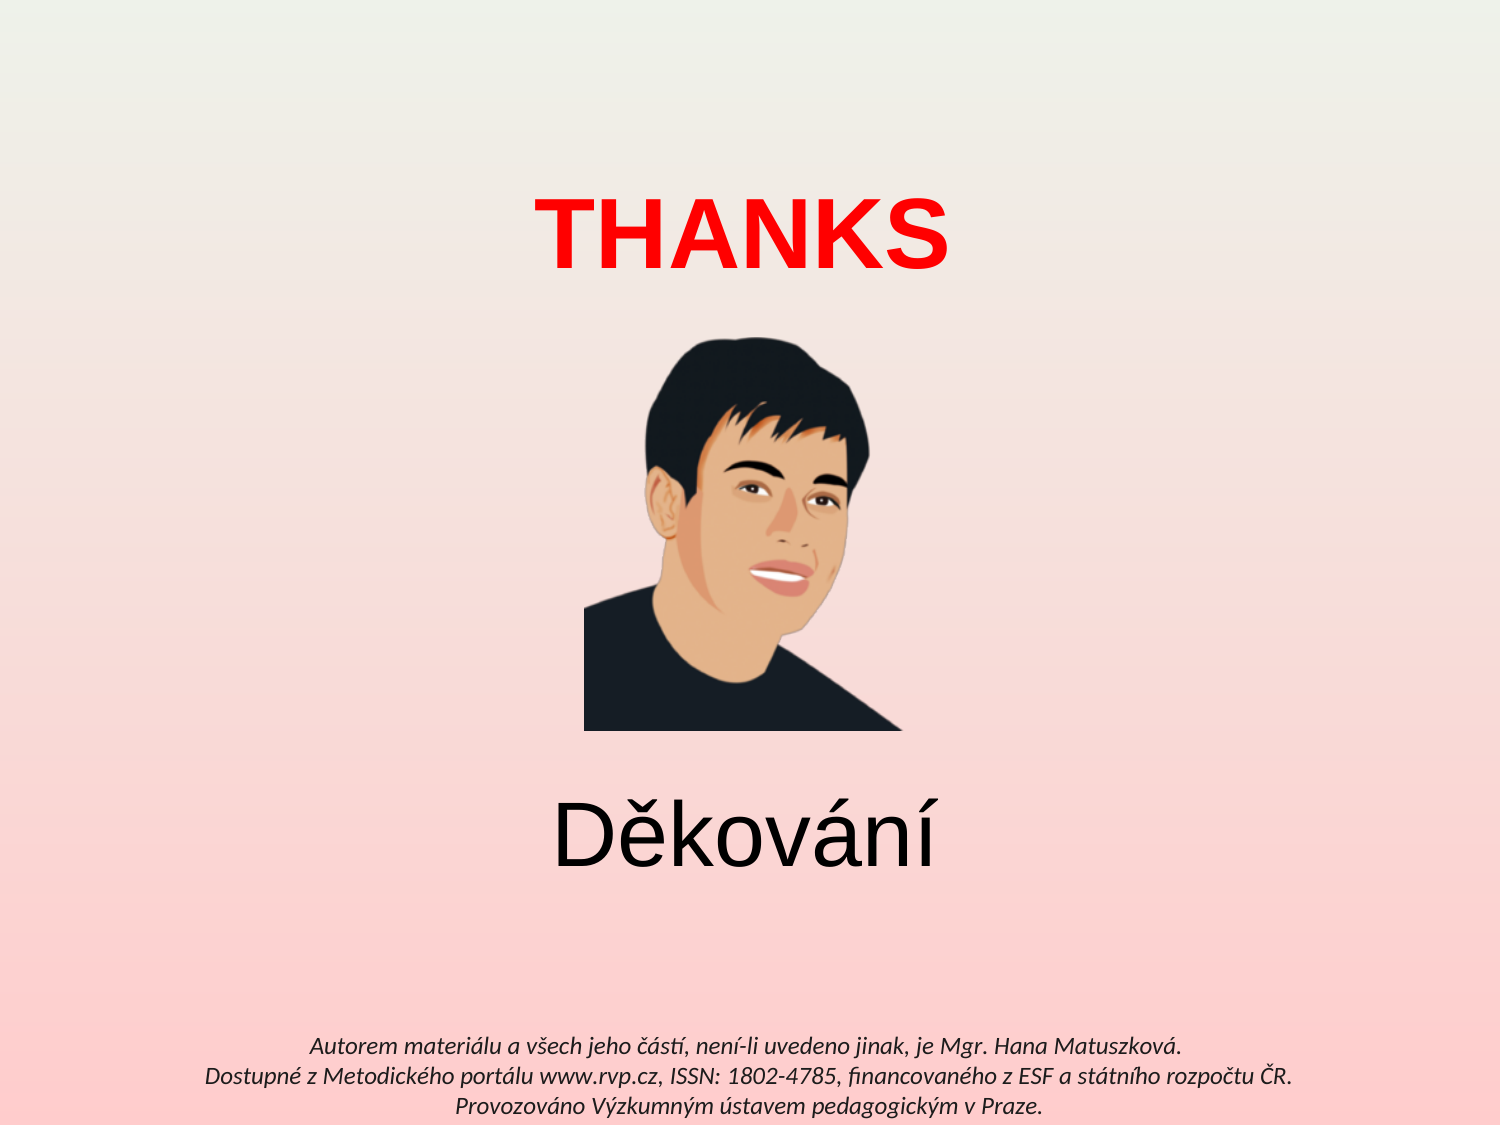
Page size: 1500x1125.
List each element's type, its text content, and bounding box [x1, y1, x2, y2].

text_box Děkování [536, 766, 954, 893]
text_box Autorem materiálu a všech jeho částí, není-li uvedeno jinak, je Mgr. Hana Matuszková. Dostupné z Metodického portálu www.rvp.cz, ISSN: 1802-4785, financovaného z ESF a státního rozpočtu ČR. Provozováno Výzkumným ústavem pedagogickým v Praze. [53, 1023, 1447, 1125]
picture [584, 337, 904, 731]
text_box THANKS [520, 160, 967, 297]
